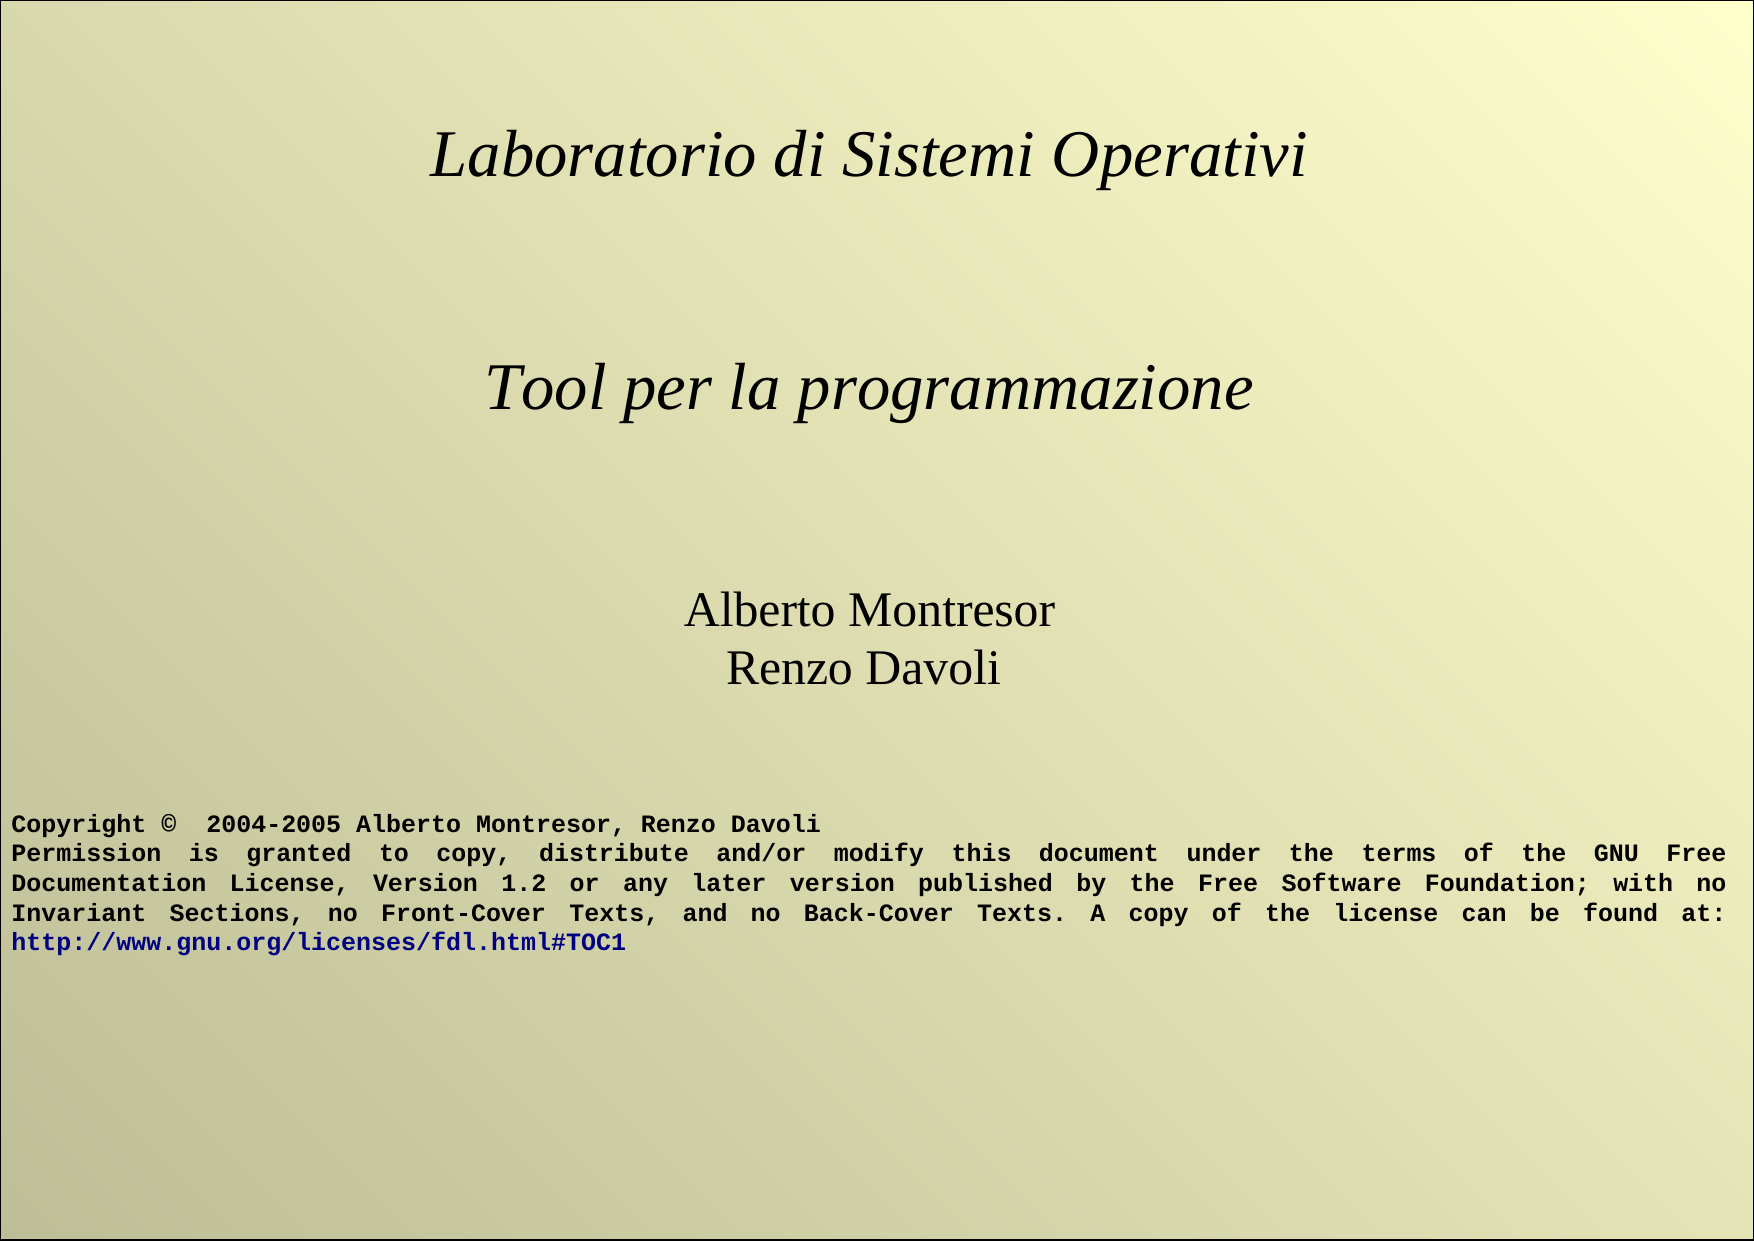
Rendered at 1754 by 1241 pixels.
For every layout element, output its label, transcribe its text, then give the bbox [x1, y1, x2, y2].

text_box Laboratorio di Sistemi Operativi Tool per la programmazione Alberto Montresor Renzo Davoli Copyright © 2004-2005 Alberto Montresor, Renzo Davoli Permission is granted to copy, distribute and/or modify this document under the terms of the GNU Free Documentation License, Version 1.2 or any later version published by the Free Software Foundation; with no Invariant Sections, no Front-Cover Texts, and no Back-Cover Texts. A copy of the license can be found at: http://www.gnu.org/licenses/fdl.html#TOC1 [11, 39, 1729, 1203]
text_box [0, 0, 1754, 1241]
